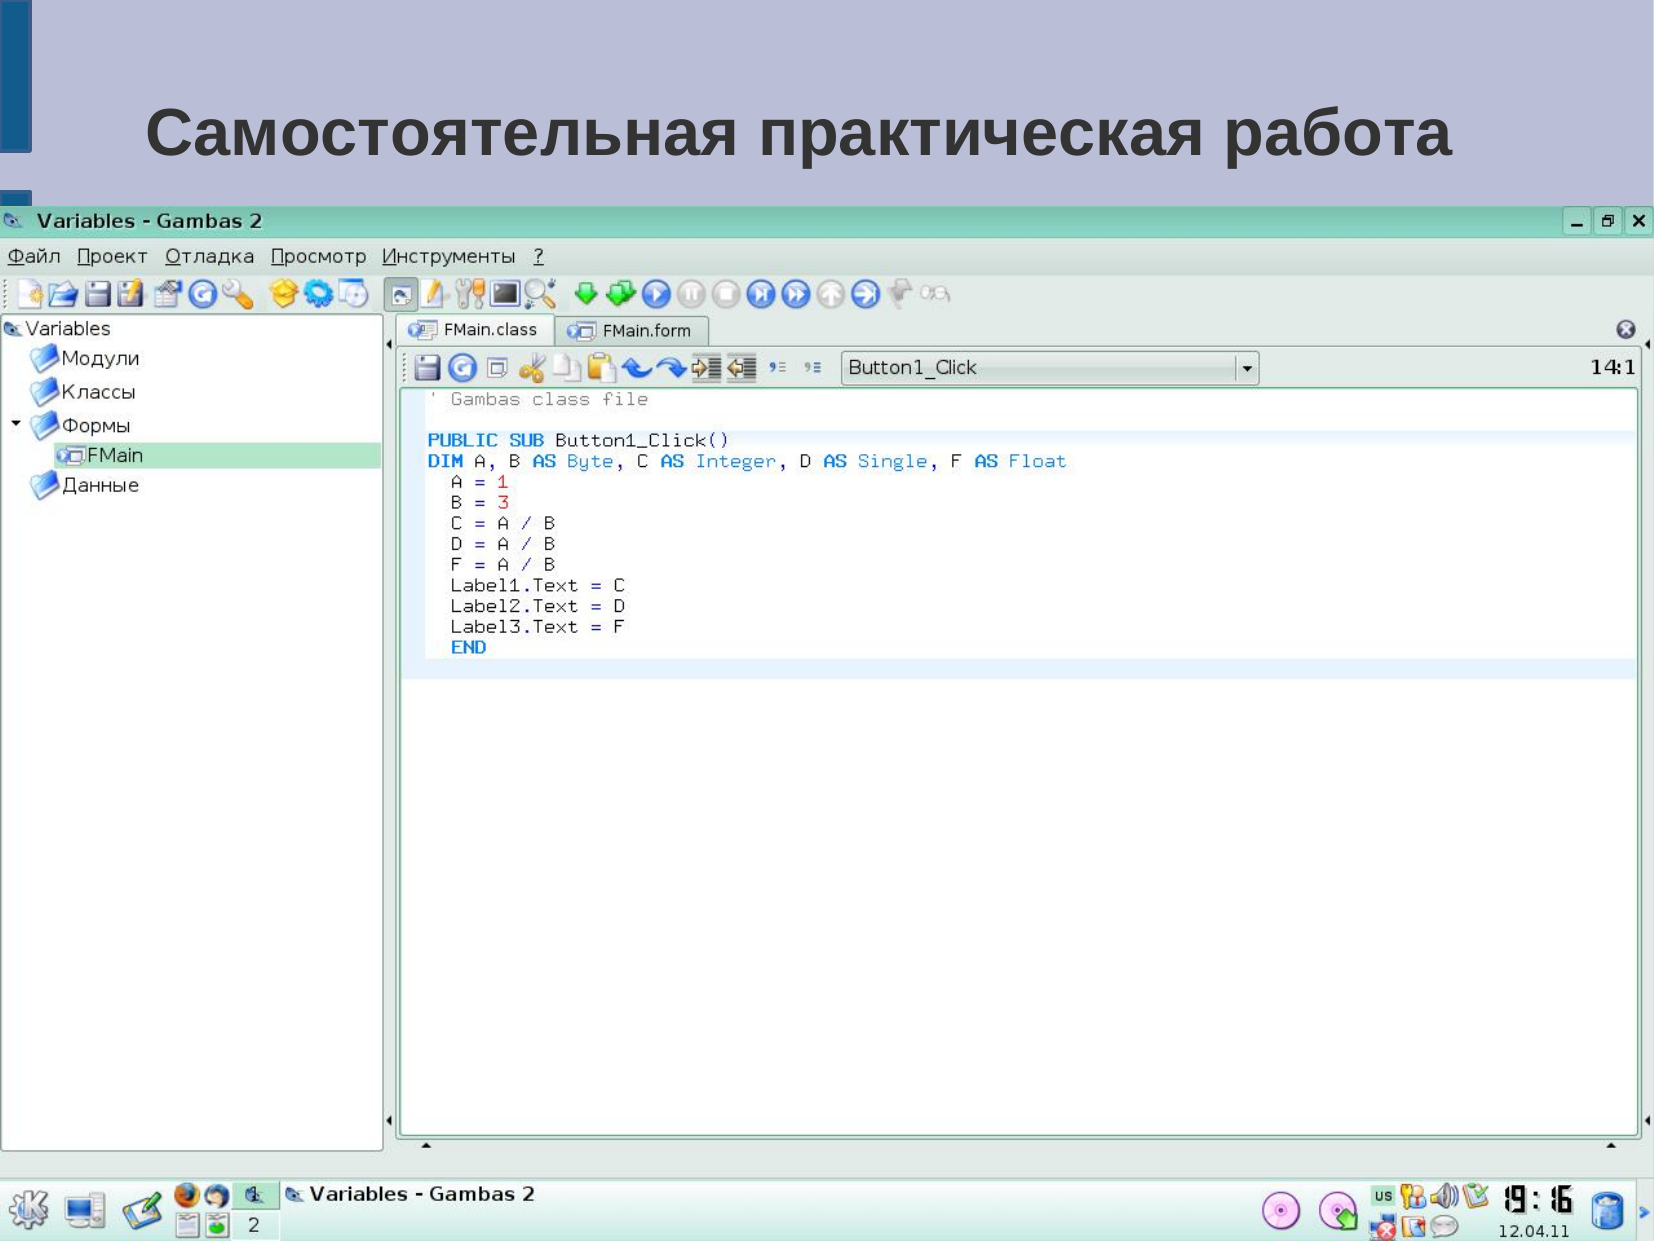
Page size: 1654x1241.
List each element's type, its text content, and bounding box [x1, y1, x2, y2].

title Самостоятельная практическая работа [93, 33, 1506, 206]
picture [0, 206, 1654, 1241]
